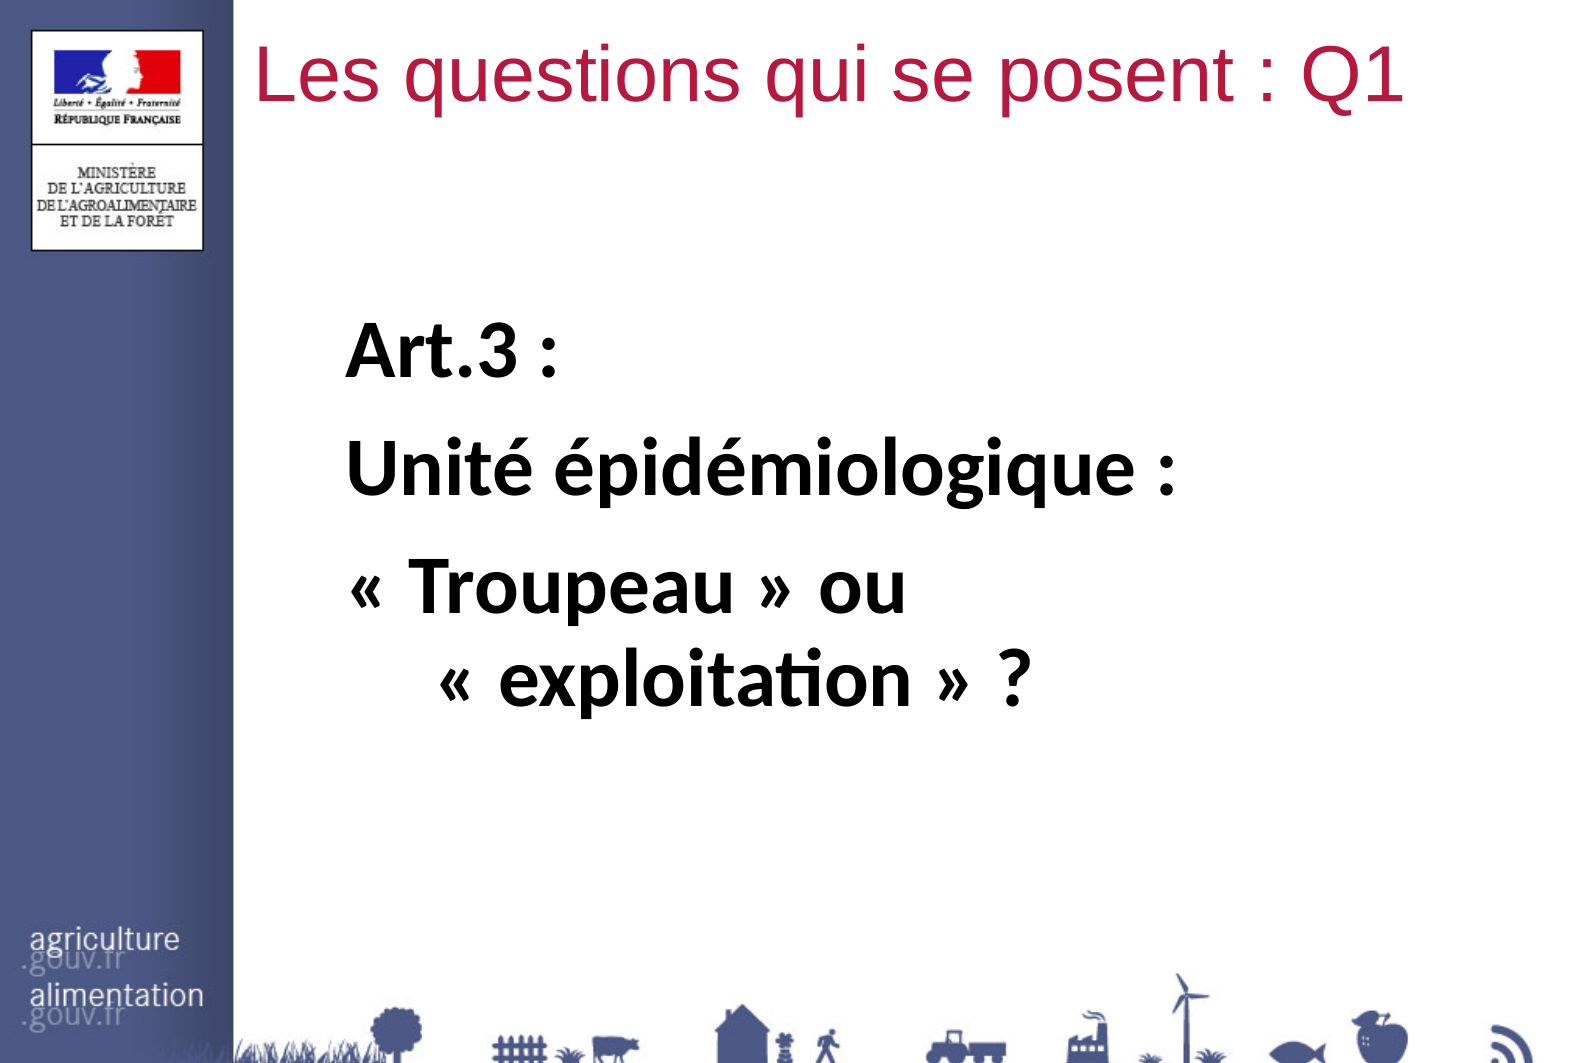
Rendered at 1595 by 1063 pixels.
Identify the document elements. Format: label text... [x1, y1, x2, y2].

picture [0, 0, 1595, 1063]
text_box Les questions qui se posent : Q1 [253, 0, 1519, 141]
text_box Art.3 : Unité épidémiologique : « Troupeau » ou « exploitation » ? [330, 295, 1453, 934]
